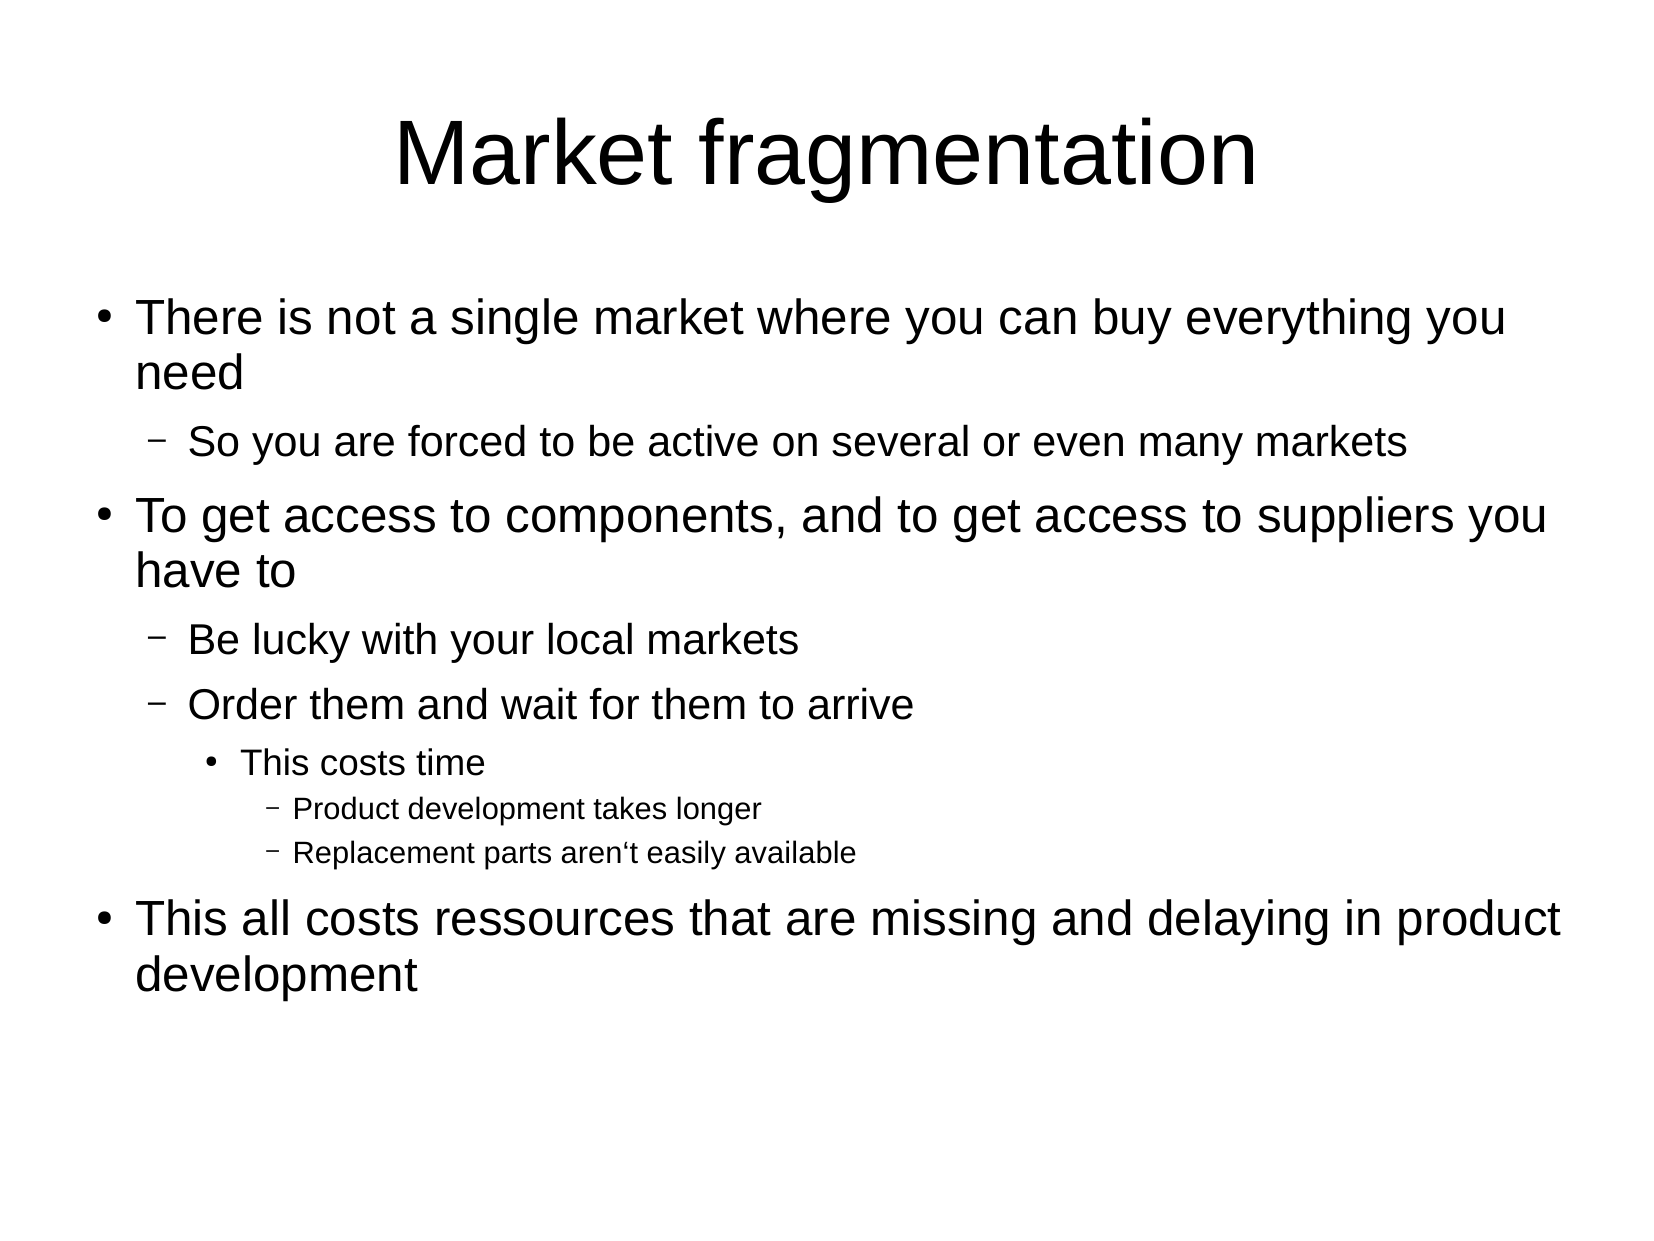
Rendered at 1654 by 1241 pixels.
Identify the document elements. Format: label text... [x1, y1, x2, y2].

title Market fragmentation [82, 49, 1571, 257]
list There is not a single market where you can buy everything you need So you are forced to be active on several or even many markets To get access to components, and to get access to suppliers you have to Be lucky with your local markets Order them and wait for them to arrive This costs time Product development takes longer Replacement parts aren‘t easily available This all costs ressources that are missing and delaying in product development [82, 290, 1571, 1010]
